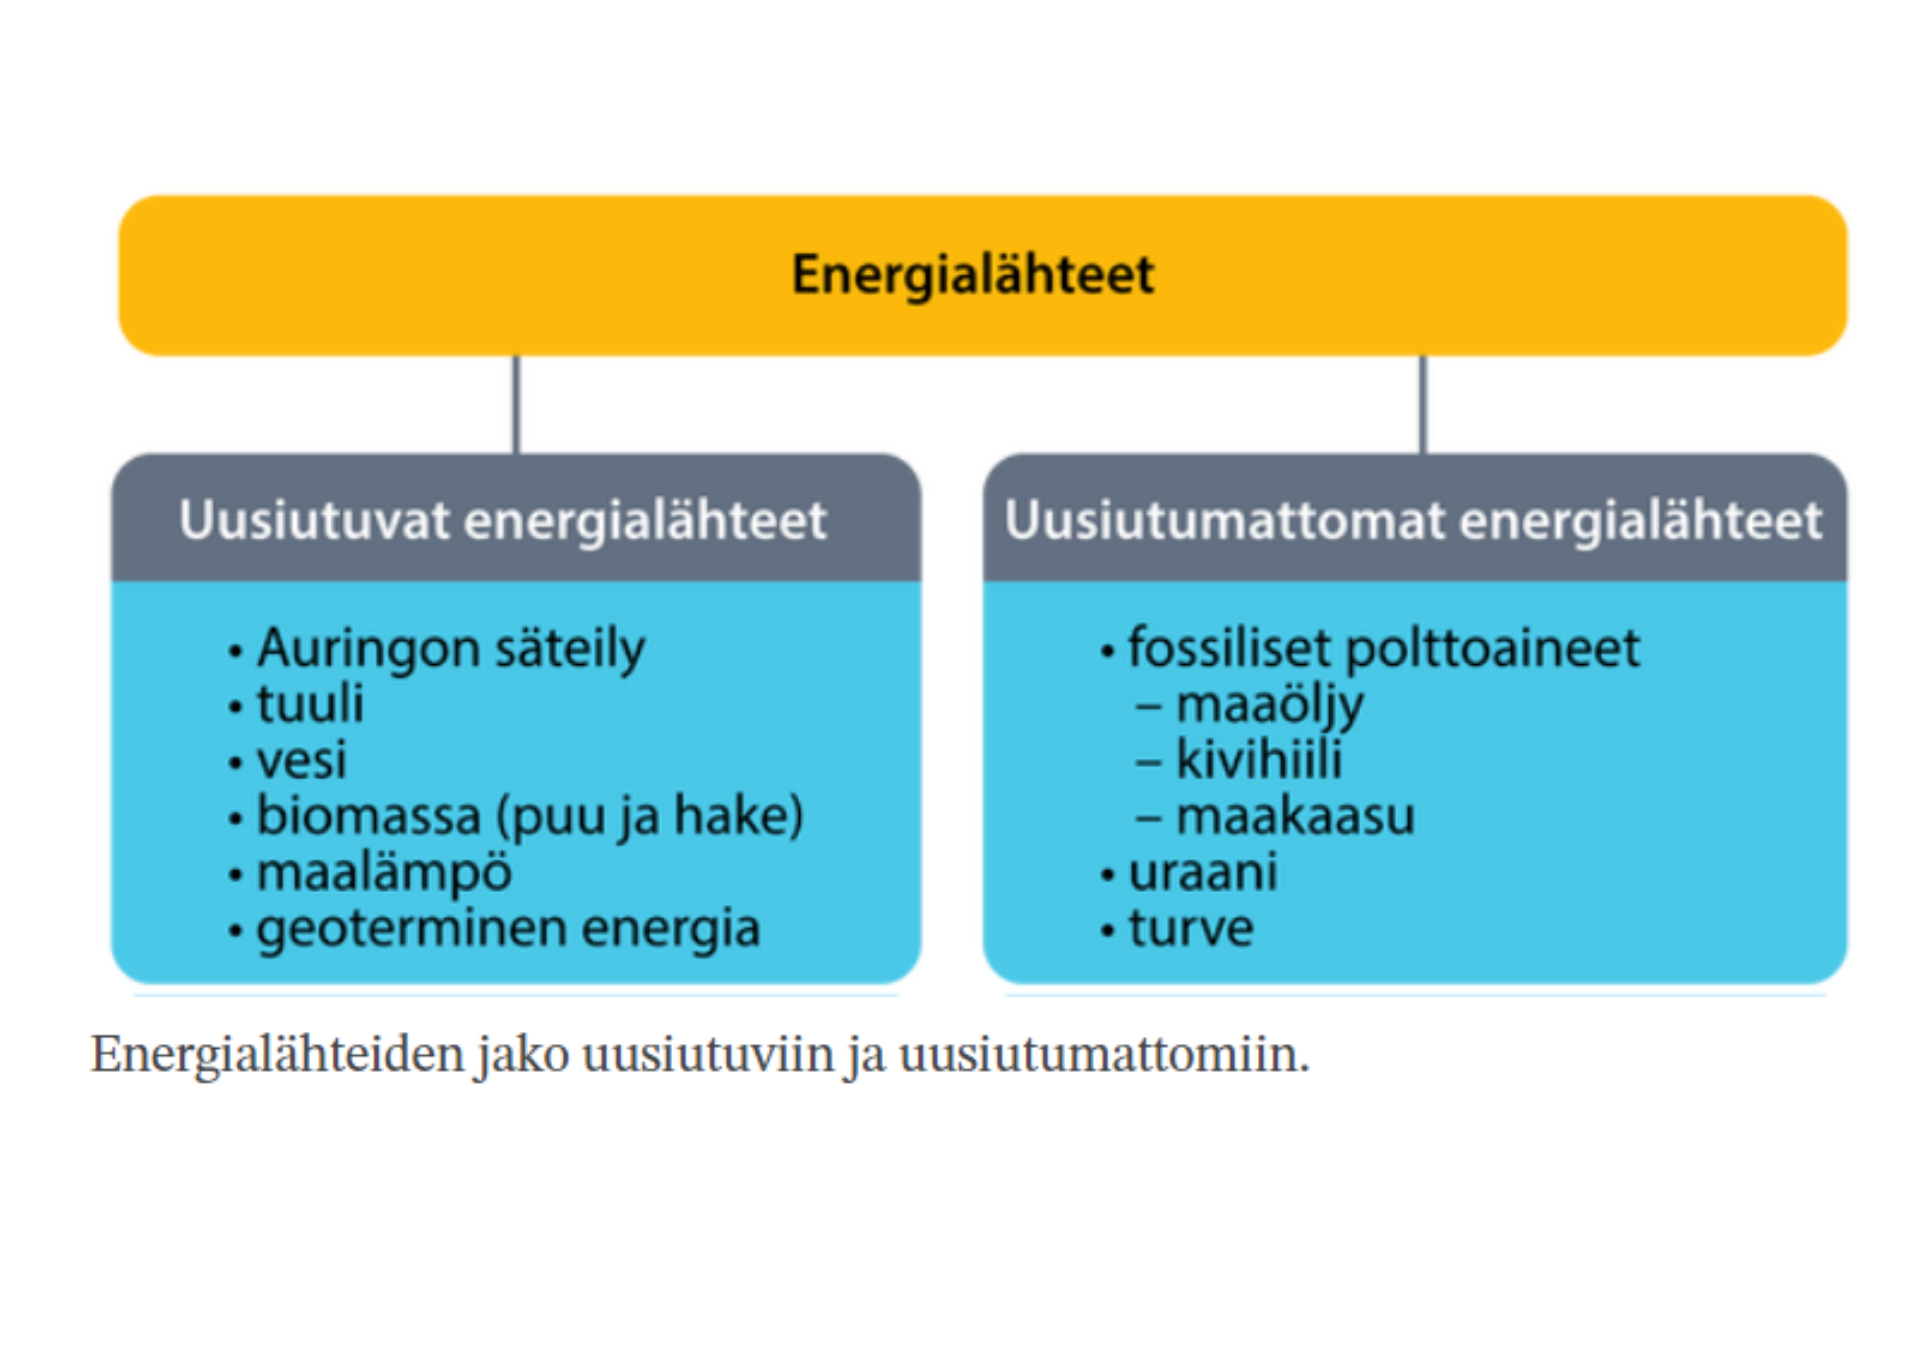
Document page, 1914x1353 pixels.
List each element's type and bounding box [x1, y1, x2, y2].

picture [15, 139, 1890, 1115]
